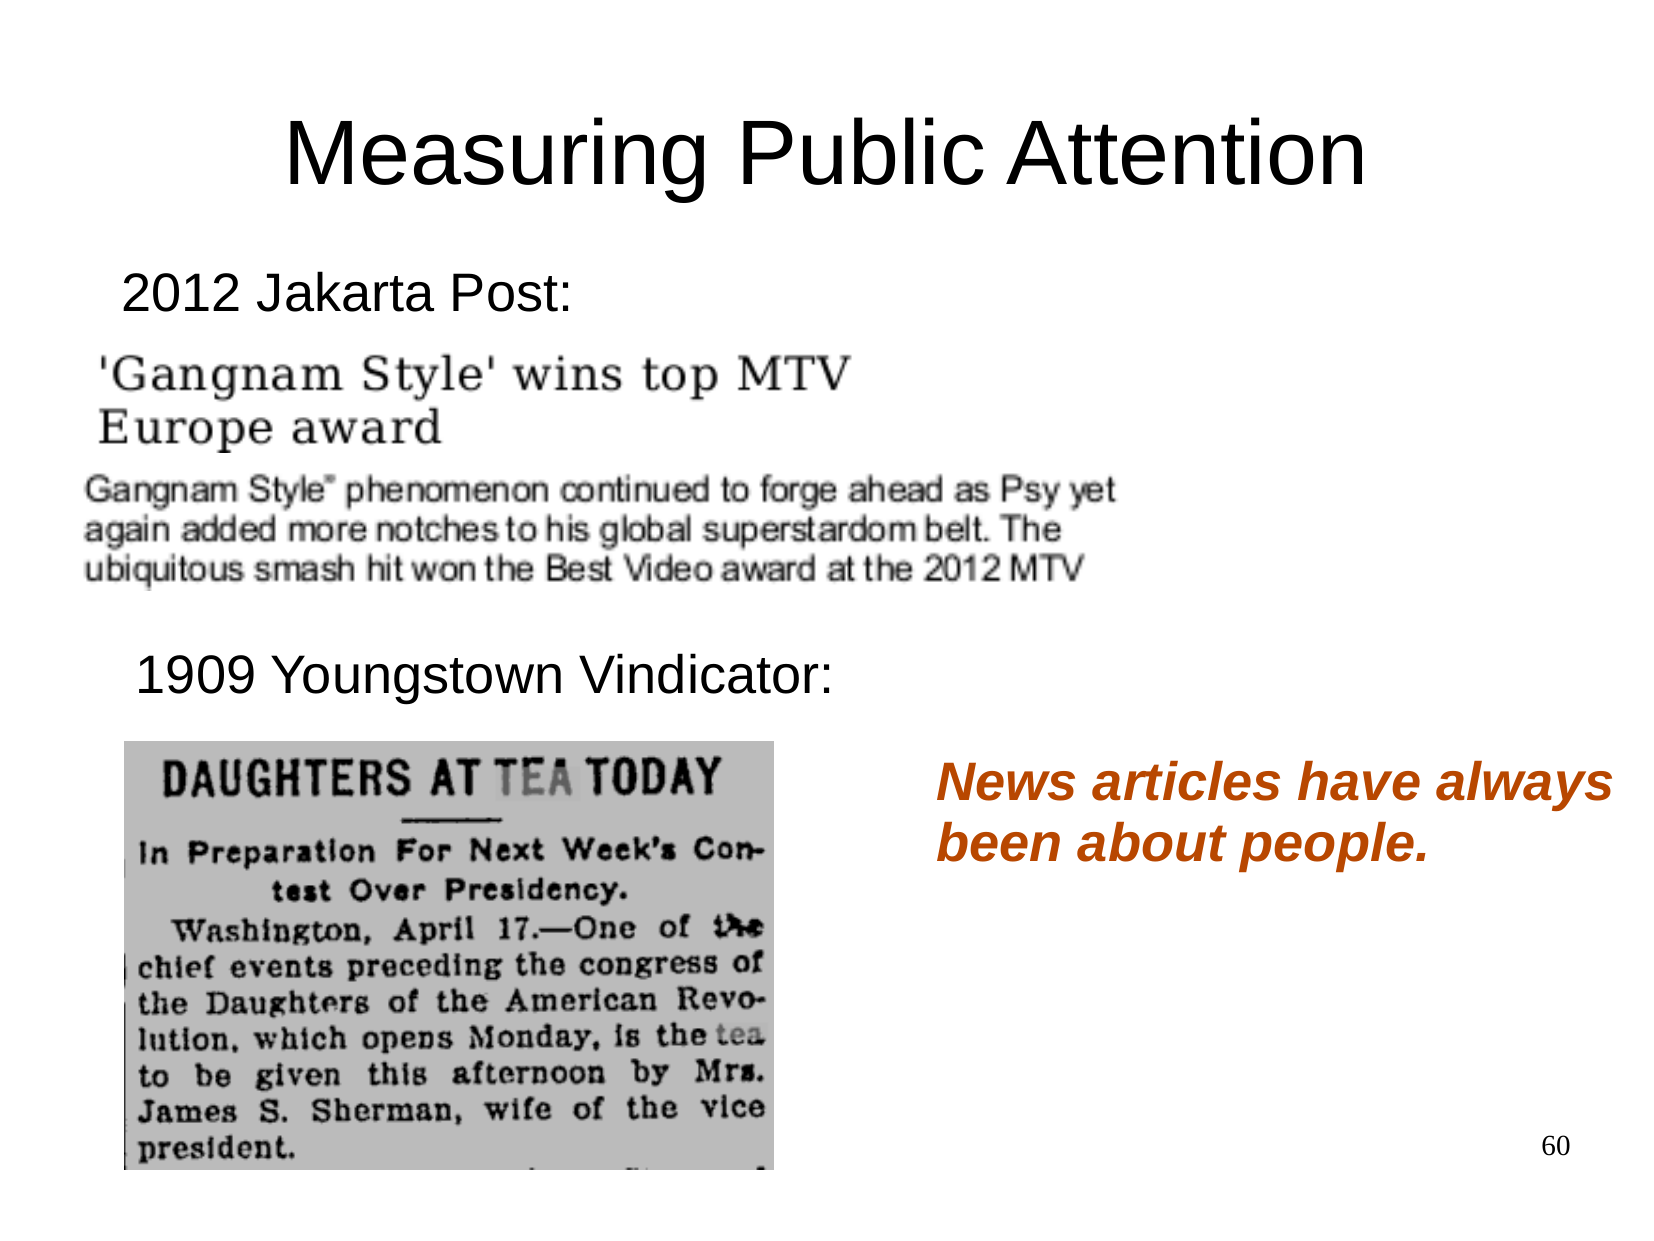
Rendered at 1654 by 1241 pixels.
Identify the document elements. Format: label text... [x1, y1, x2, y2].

list 1909 Youngstown Vindicator: [64, 644, 1554, 721]
text_box News articles have always been about people. [921, 744, 1654, 969]
text_box 2012 Jakarta Post: [106, 255, 589, 331]
picture [79, 460, 1134, 591]
picture [124, 741, 774, 1170]
title Measuring Public Attention [82, 49, 1571, 257]
picture [93, 342, 875, 453]
